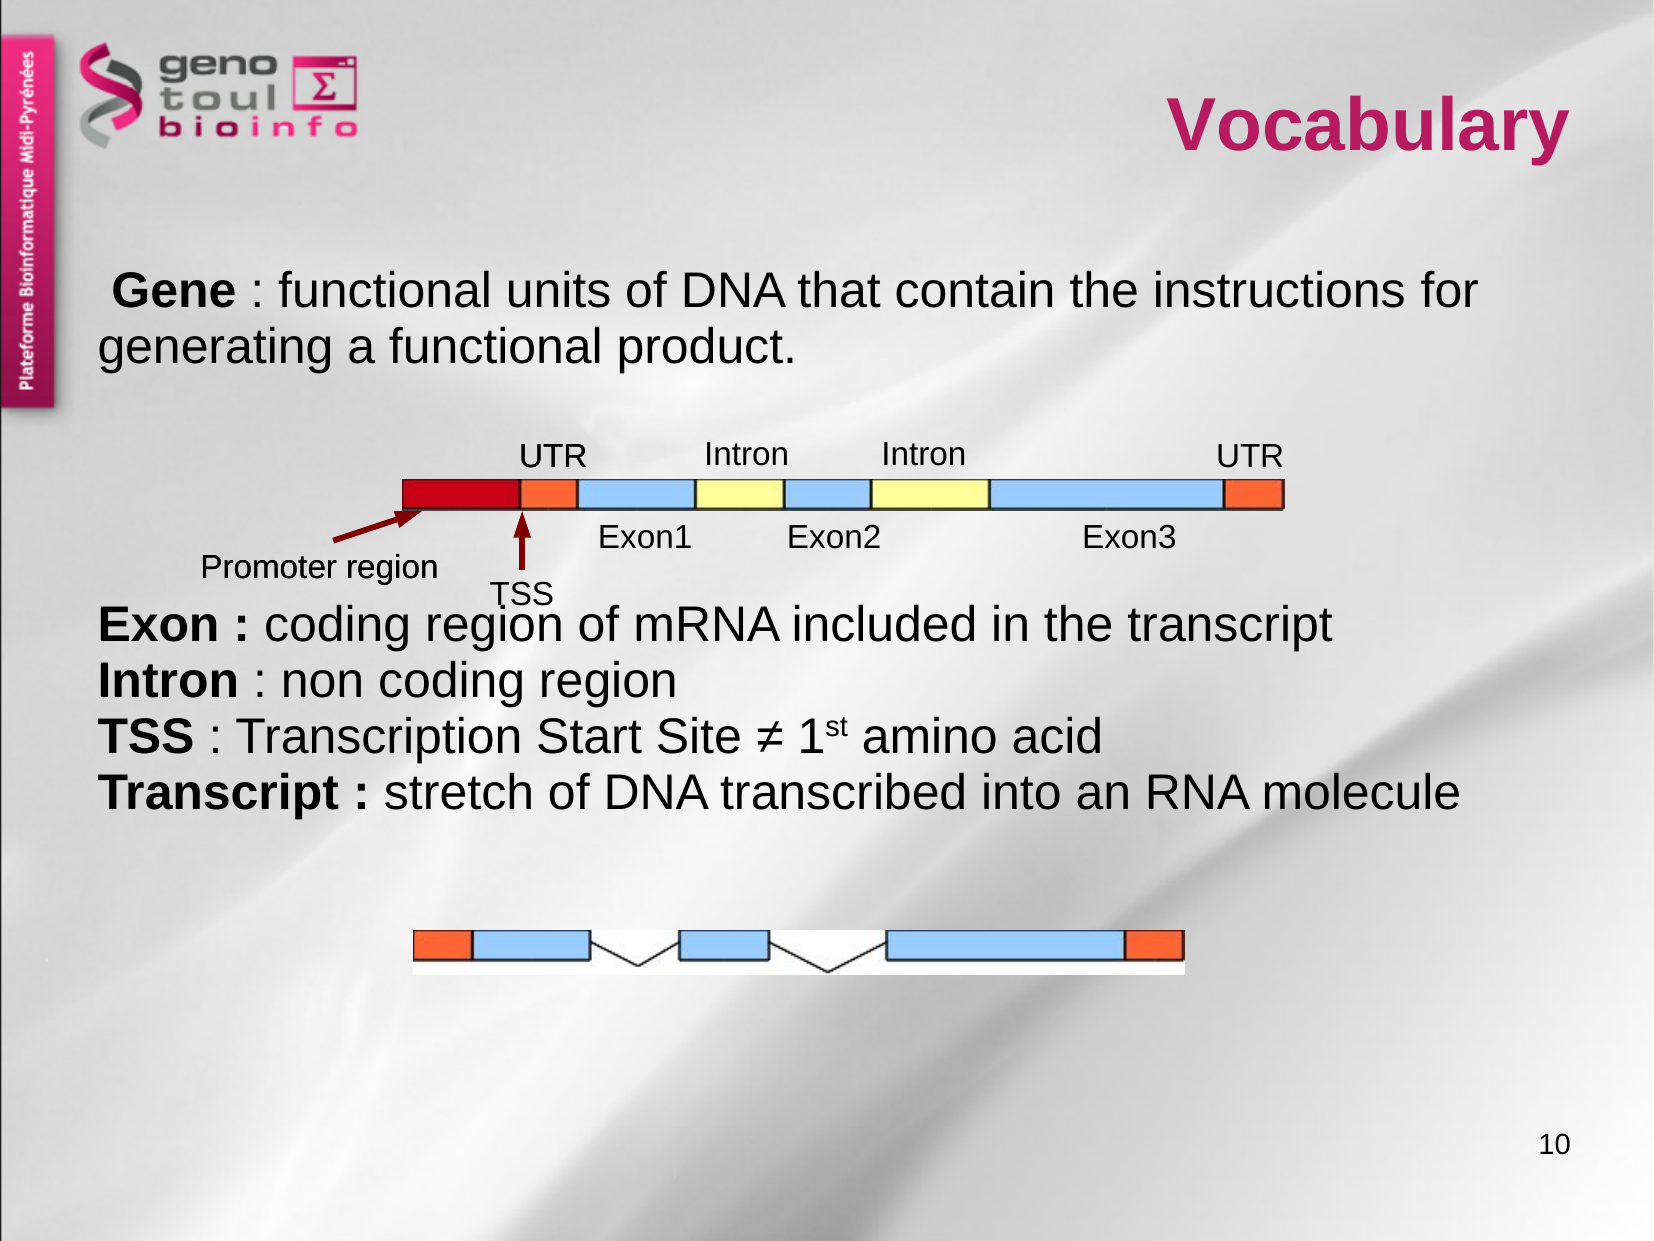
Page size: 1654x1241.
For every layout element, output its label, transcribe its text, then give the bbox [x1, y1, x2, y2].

text_box Gene : functional units of DNA that contain the instructions for generating a functional product. Exon : coding region of mRNA included in the transcript Intron : non coding region TSS : Transcription Start Site ≠ 1st amino acid Transcript : stretch of DNA transcribed into an RNA molecule [82, 254, 1571, 1074]
text_box Exon1 [583, 511, 708, 564]
text_box TSS [474, 568, 570, 621]
text_box Exon2 [772, 511, 897, 564]
text_box Intron [866, 428, 982, 479]
text_box Intron [689, 428, 805, 479]
title Vocabulary [82, 49, 1571, 207]
text_box UTR [1201, 429, 1300, 483]
text_box UTR [504, 429, 603, 479]
text_box Promoter region [185, 540, 454, 593]
picture [0, 0, 1654, 1241]
text_box Exon3 [1067, 511, 1192, 564]
